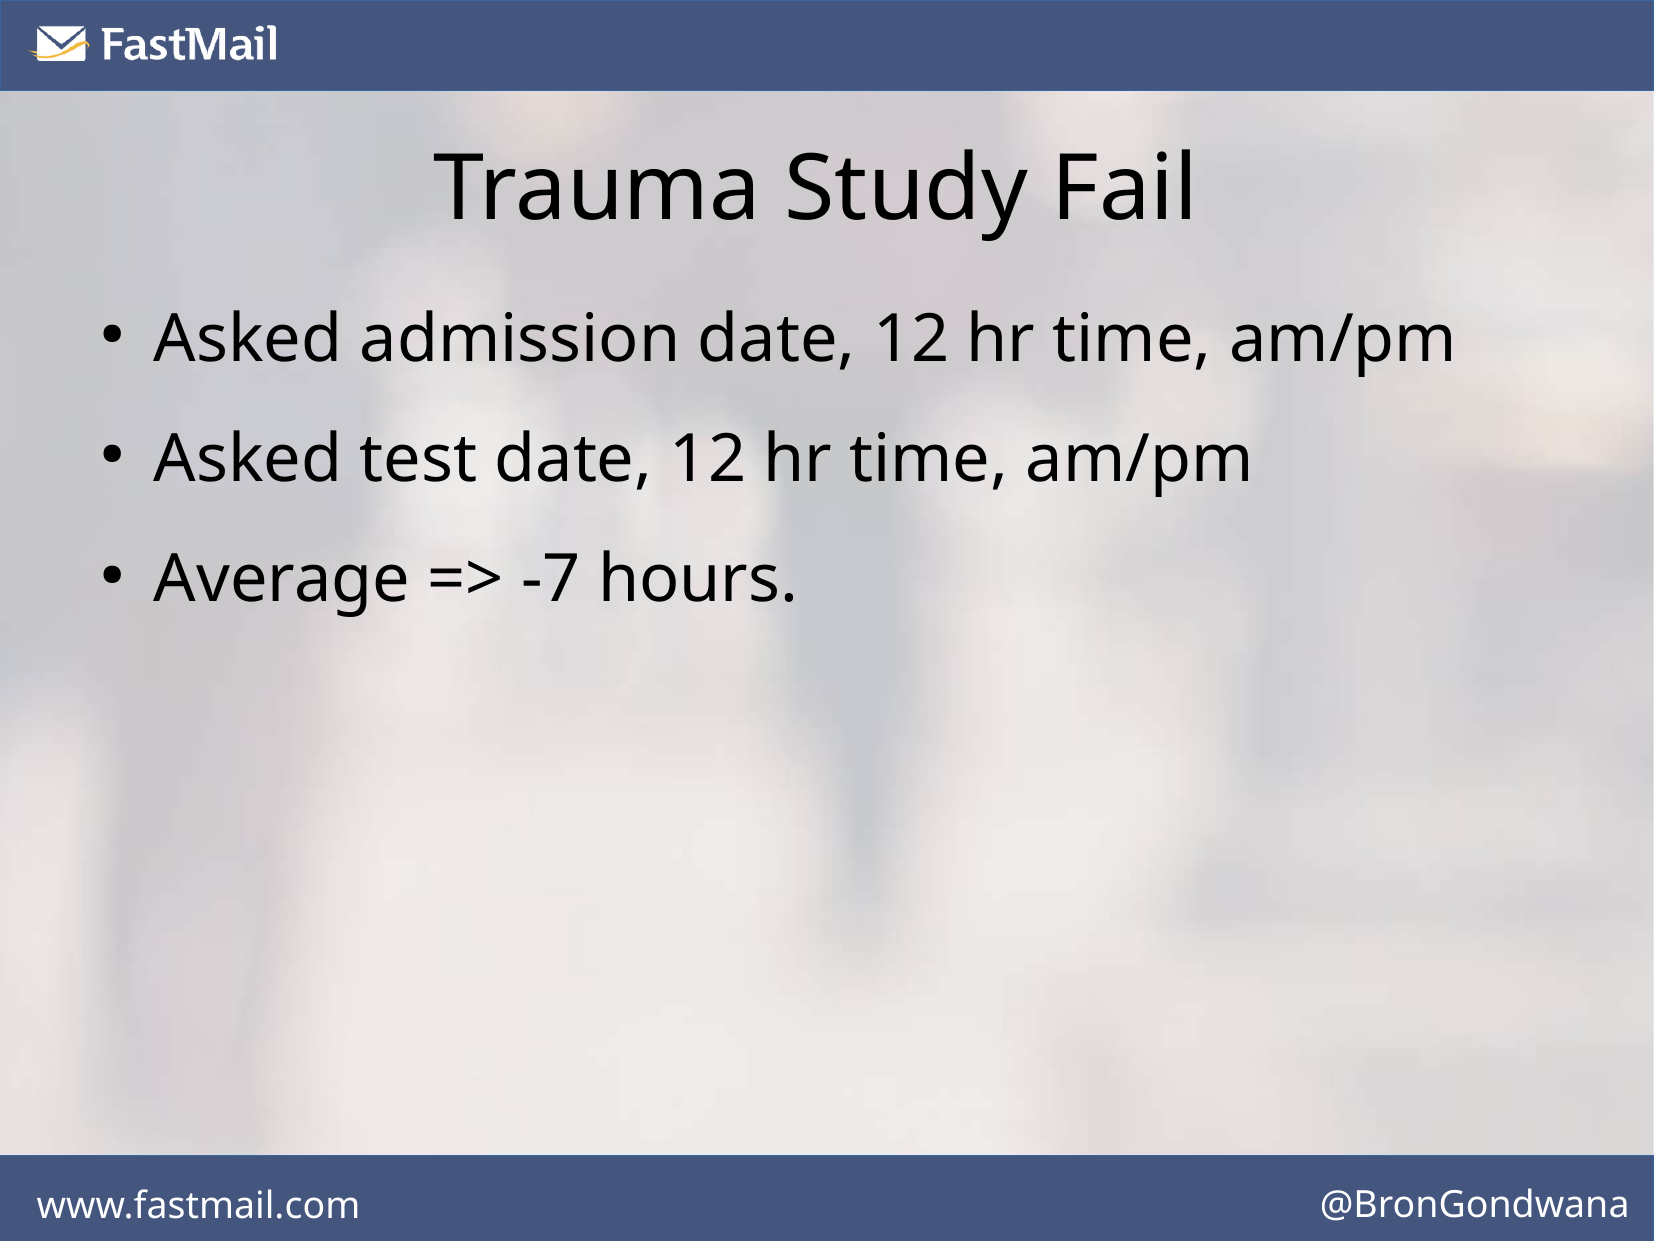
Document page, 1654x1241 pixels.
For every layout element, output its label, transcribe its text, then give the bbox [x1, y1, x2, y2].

list Asked admission date, 12 hr time, am/pm Asked test date, 12 hr time, am/pm Average => -7 hours. [82, 290, 1571, 1010]
title Trauma Study Fail [71, 101, 1561, 267]
picture [26, 8, 302, 78]
picture [0, 91, 1654, 1155]
